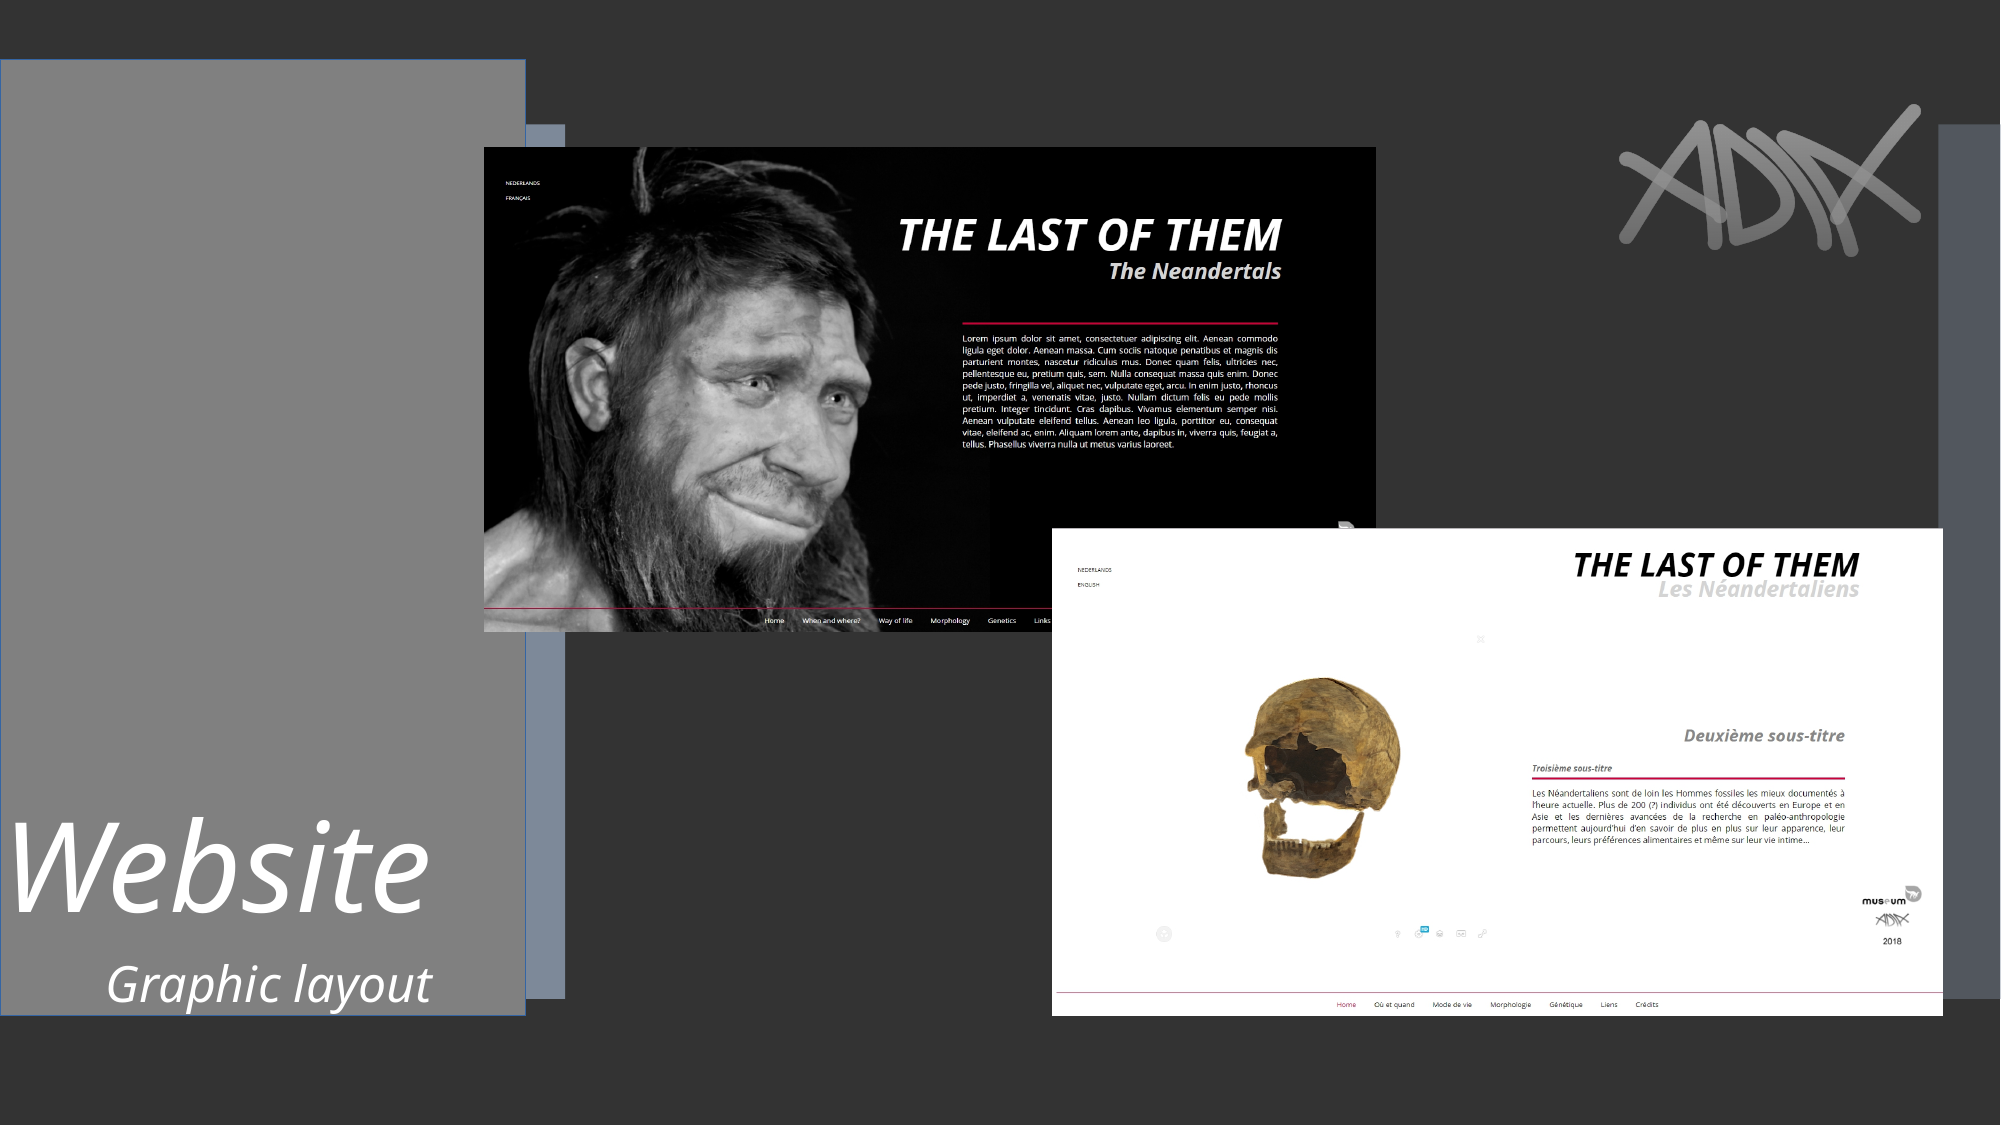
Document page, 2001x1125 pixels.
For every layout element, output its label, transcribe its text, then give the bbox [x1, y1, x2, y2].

picture [484, 147, 1943, 1016]
text_box [0, 59, 526, 1016]
text_box Website Graphic layout [0, 685, 485, 1111]
picture [1619, 104, 1921, 257]
